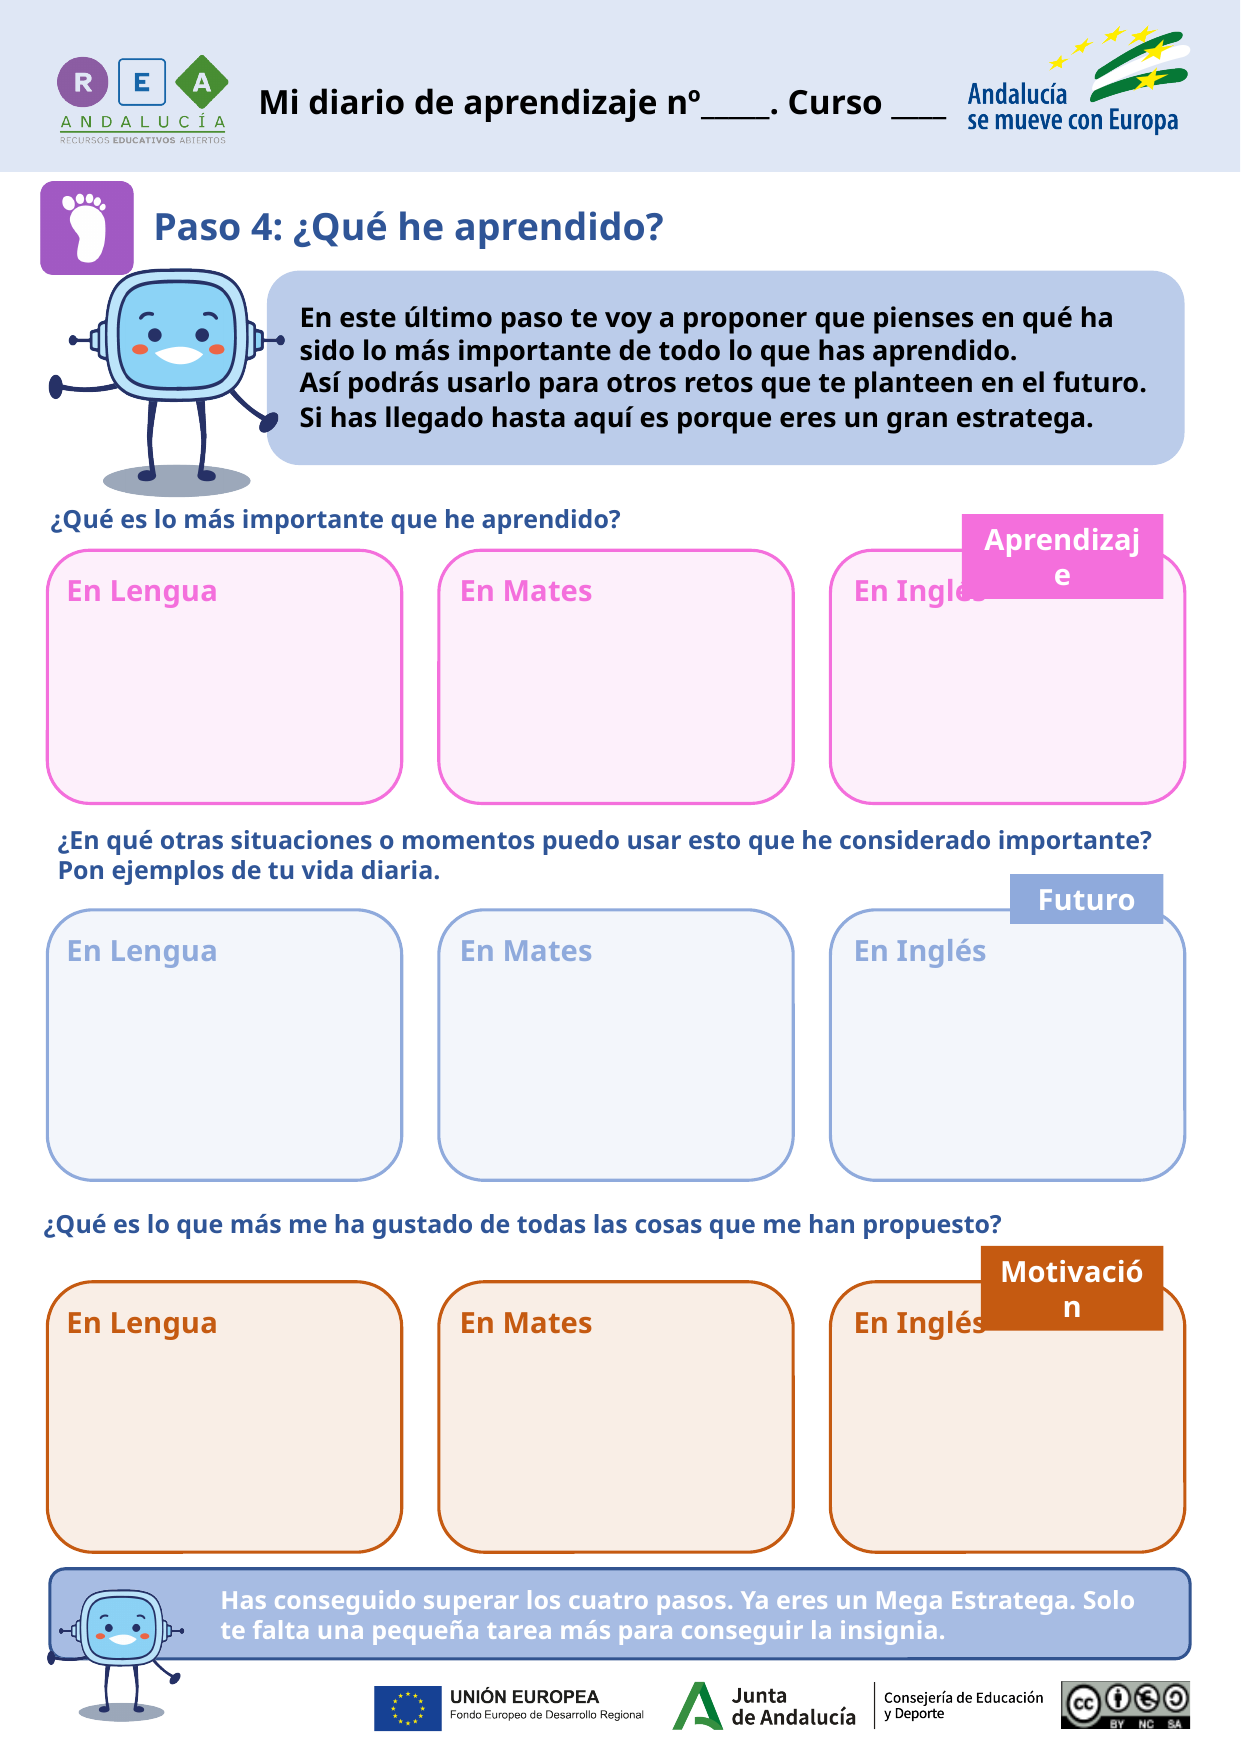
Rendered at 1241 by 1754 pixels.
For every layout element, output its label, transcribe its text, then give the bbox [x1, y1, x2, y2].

text_box En Mates [444, 924, 608, 975]
text_box En Inglés [838, 924, 1002, 975]
picture [961, 23, 1197, 141]
text_box [840, 550, 961, 565]
text_box [206, 1568, 1191, 1658]
text_box [438, 909, 794, 1181]
text_box En Inglés [838, 565, 1002, 615]
text_box [47, 1281, 402, 1553]
text_box En Lengua [51, 924, 233, 975]
text_box En Mates [444, 565, 608, 615]
text_box [830, 1288, 1185, 1553]
text_box [438, 550, 794, 804]
text_box [438, 1281, 794, 1553]
text_box Futuro [1010, 874, 1164, 924]
text_box [842, 1281, 980, 1296]
text_box Motivación [980, 1245, 1164, 1331]
text_box ¿Qué es lo más importante que he aprendido? [35, 496, 637, 542]
text_box [0, 0, 1241, 172]
picture [35, 1567, 206, 1738]
picture [28, 181, 322, 525]
picture [353, 1656, 1191, 1745]
picture [43, 50, 242, 148]
text_box En Lengua [51, 1296, 233, 1347]
text_box [47, 550, 402, 804]
text_box Has conseguido superar los cuatro pasos. Ya eres un Mega Estratega. Solo te falta una pequeña tarea más para conseguir la insignia. [205, 1576, 1182, 1662]
text_box En Lengua [51, 565, 233, 615]
text_box En Mates [444, 1296, 608, 1347]
text_box En este último paso te voy a proponer que pienses en qué ha sido lo más importante de todo lo que has aprendido. Así podrás usarlo para otros retos que te planteen en el futuro. Si has llegado hasta aquí es porque eres un gran estratega. [322, 293, 1182, 441]
text_box ¿Qué es lo que más me ha gustado de todas las cosas que me han propuesto? [28, 1200, 1019, 1246]
text_box En Inglés [838, 1296, 1002, 1347]
text_box Paso 4: ¿Qué he aprendido? [138, 195, 680, 256]
text_box [47, 909, 402, 1181]
text_box [322, 270, 1185, 466]
text_box [830, 909, 1185, 1181]
text_box ¿En qué otras situaciones o momentos puedo usar esto que he considerado importante? Pon ejemplos de tu vida diaria. [42, 817, 1190, 892]
text_box Mi diario de aprendizaje nº_____. Curso ____ [243, 73, 961, 129]
text_box [830, 556, 1185, 804]
text_box Aprendizaje [961, 514, 1164, 599]
